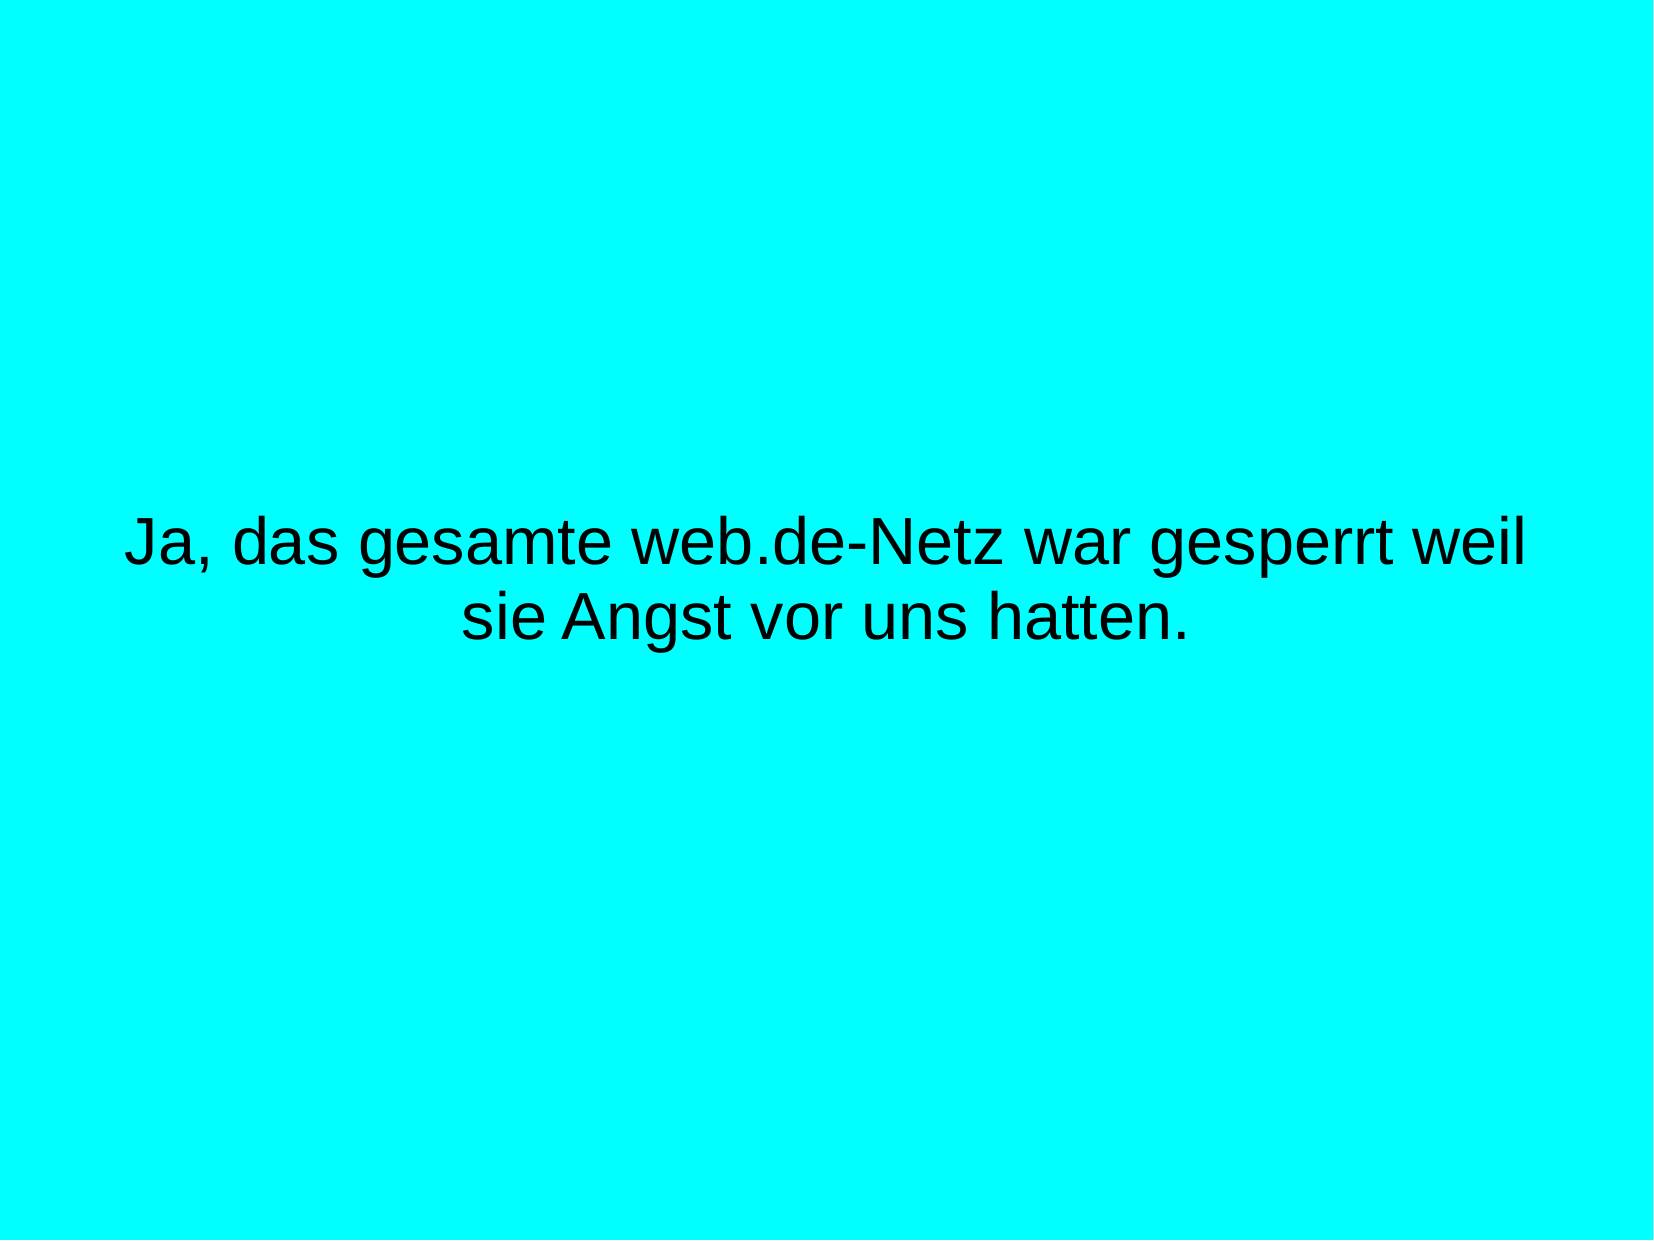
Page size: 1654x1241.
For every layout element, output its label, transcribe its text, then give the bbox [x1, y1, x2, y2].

subtitle Ja, das gesamte web.de-Netz war gesperrt weil sie Angst vor uns hatten. [82, 49, 1571, 1109]
